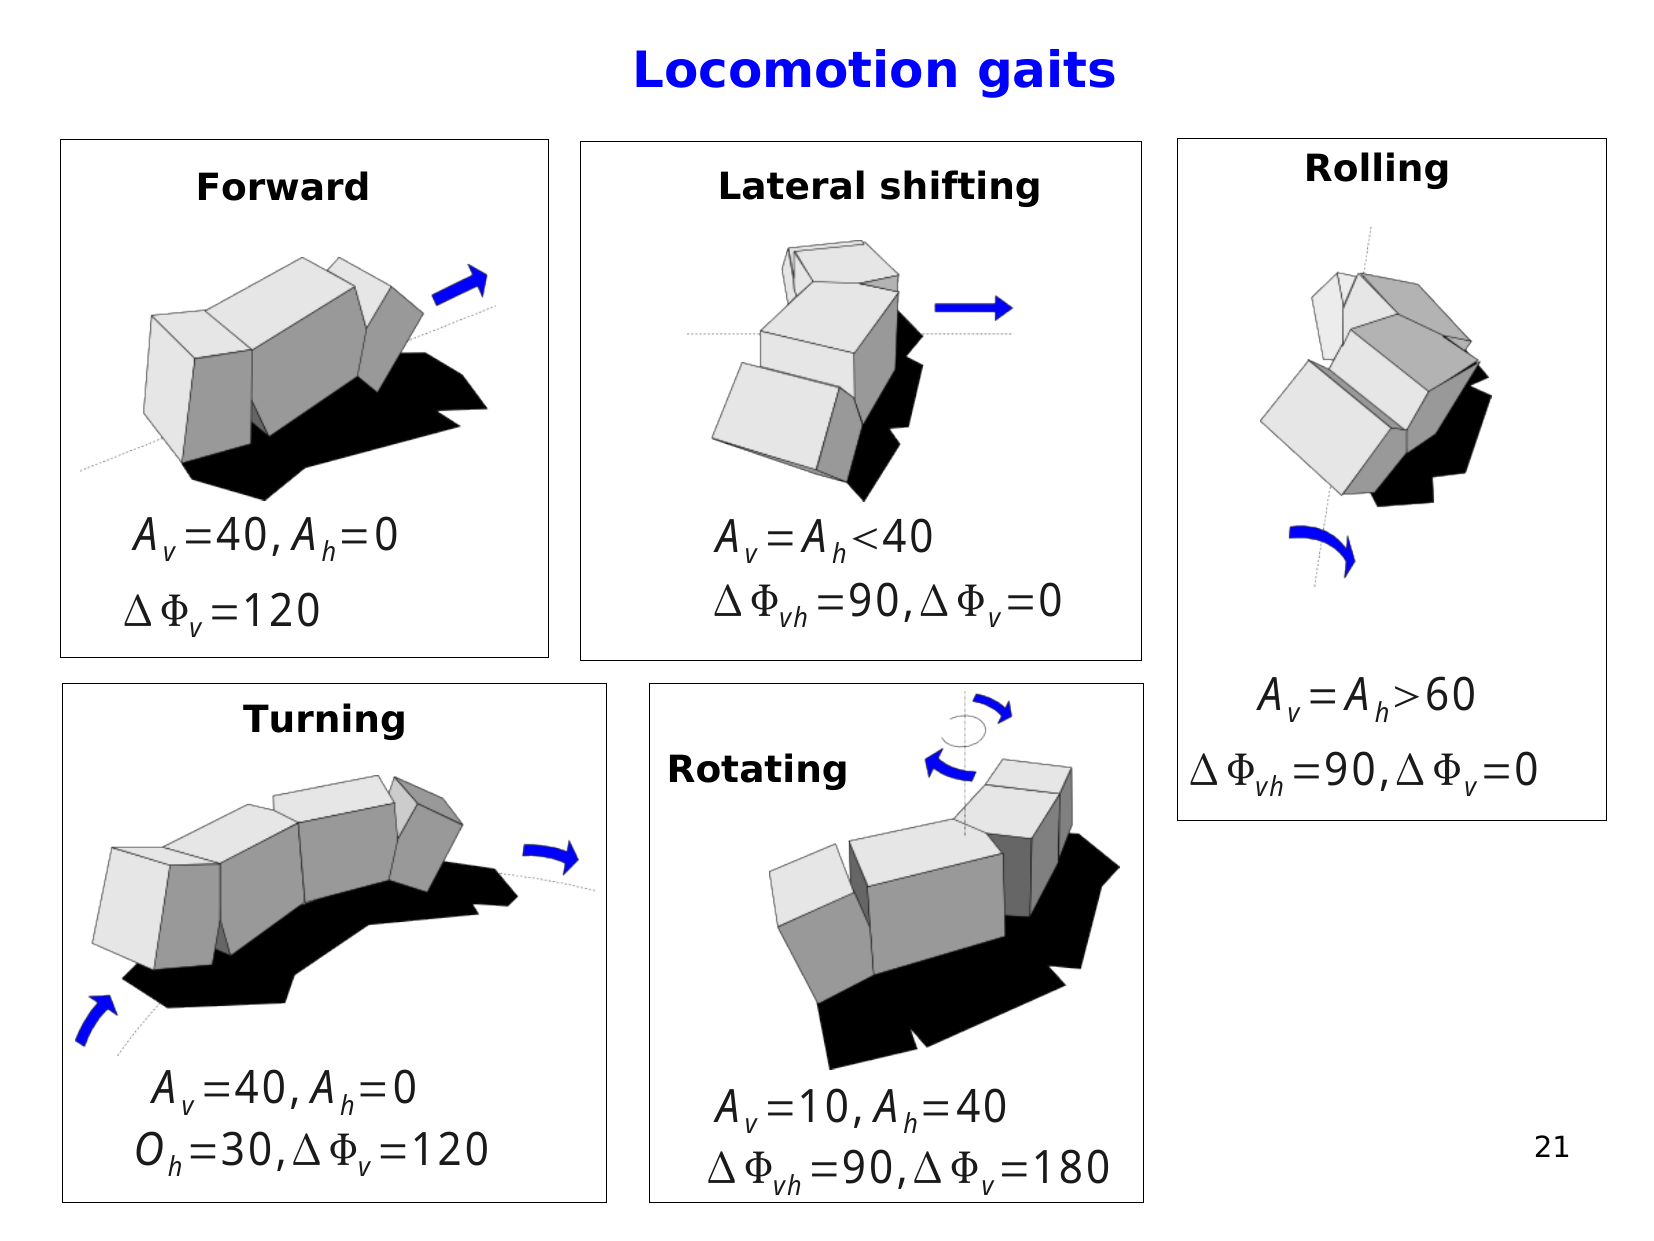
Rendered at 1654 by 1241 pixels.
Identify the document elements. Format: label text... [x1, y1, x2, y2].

picture [75, 775, 597, 1056]
chart [1245, 667, 1491, 729]
text_box Turning [228, 690, 422, 750]
text_box Lateral shifting [702, 157, 1057, 216]
picture [1260, 226, 1492, 587]
text_box Rolling [1289, 139, 1466, 199]
picture [769, 691, 1120, 1070]
picture [80, 257, 496, 501]
chart [120, 507, 411, 569]
text_box Locomotion gaits [617, 33, 1133, 107]
text_box Rotating [651, 740, 864, 799]
chart [112, 583, 334, 645]
chart [123, 1060, 503, 1184]
chart [1178, 741, 1553, 804]
chart [702, 573, 1077, 635]
chart [702, 509, 948, 571]
picture [687, 240, 1014, 503]
text_box Forward [180, 158, 386, 217]
chart [696, 1078, 1125, 1202]
